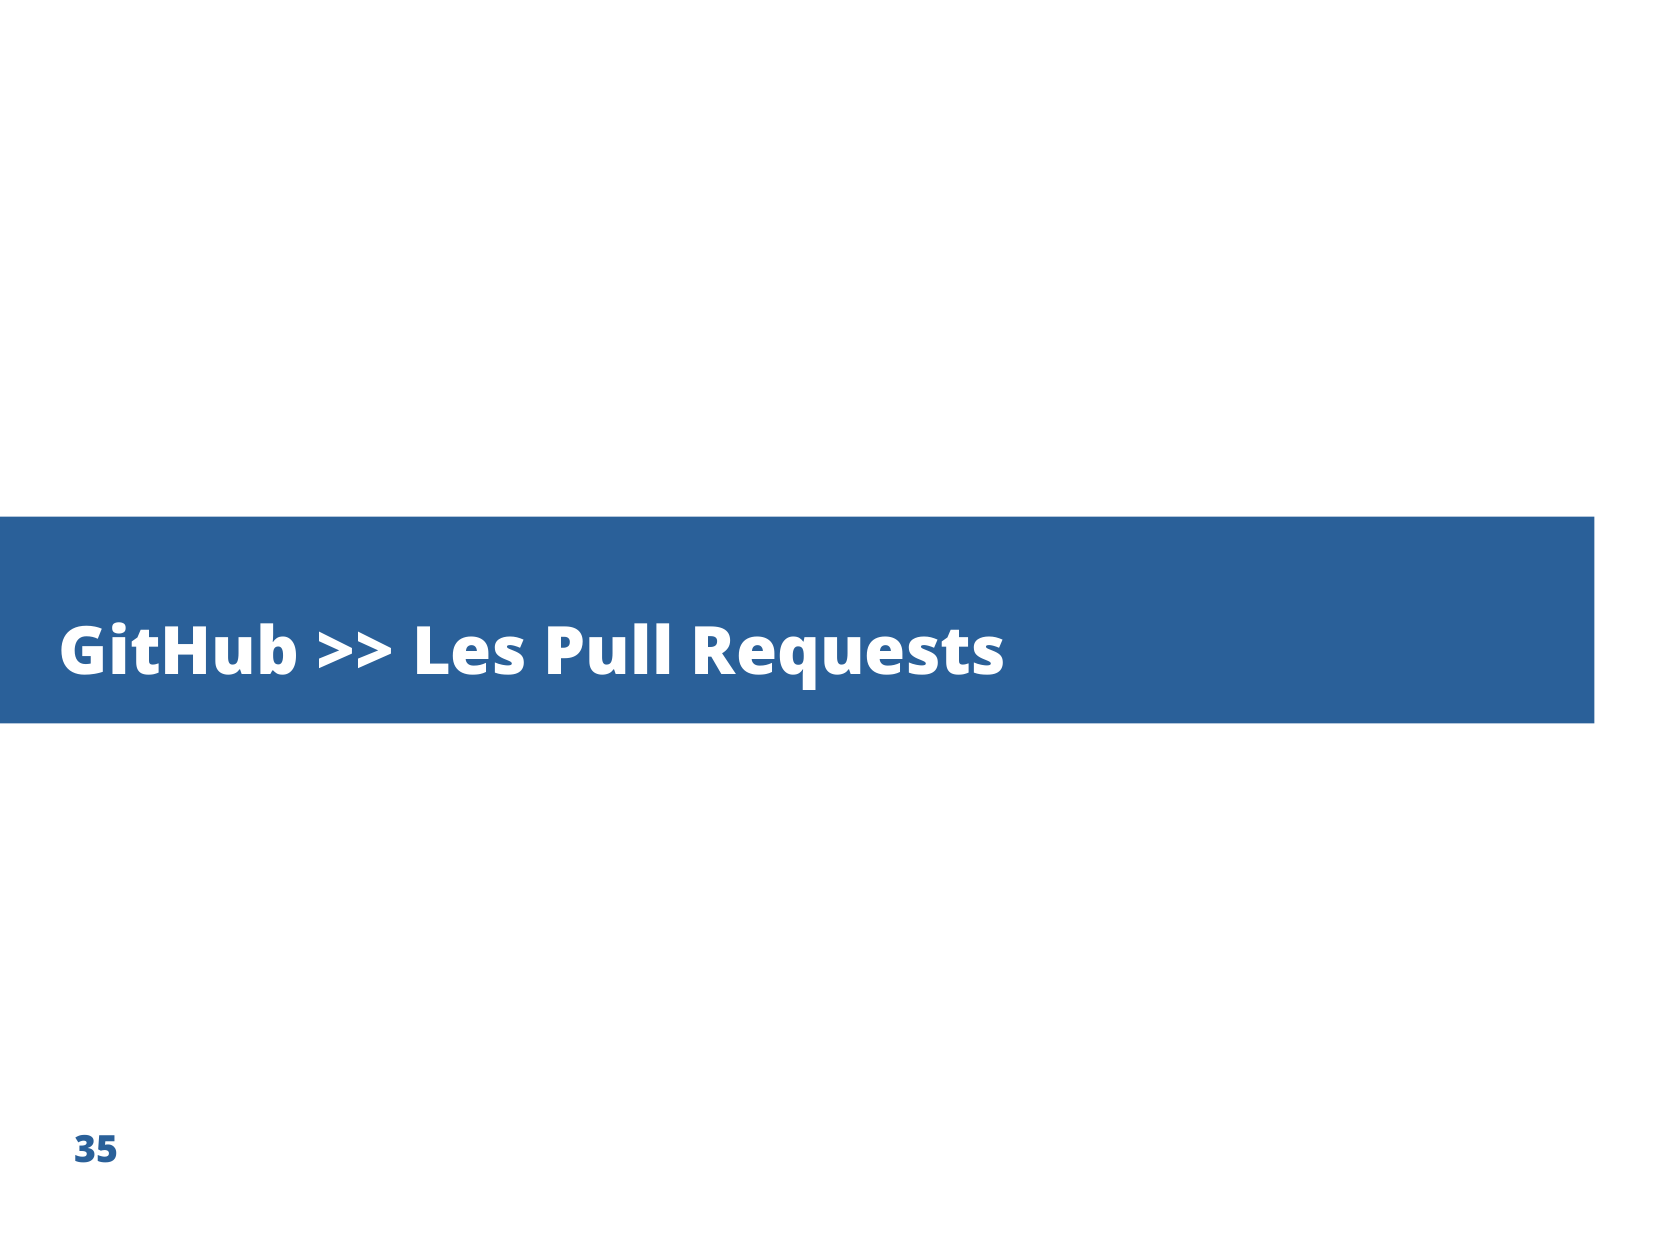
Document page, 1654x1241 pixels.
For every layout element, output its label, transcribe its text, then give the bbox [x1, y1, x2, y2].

title GitHub >> Les Pull Requests [59, 546, 1595, 694]
